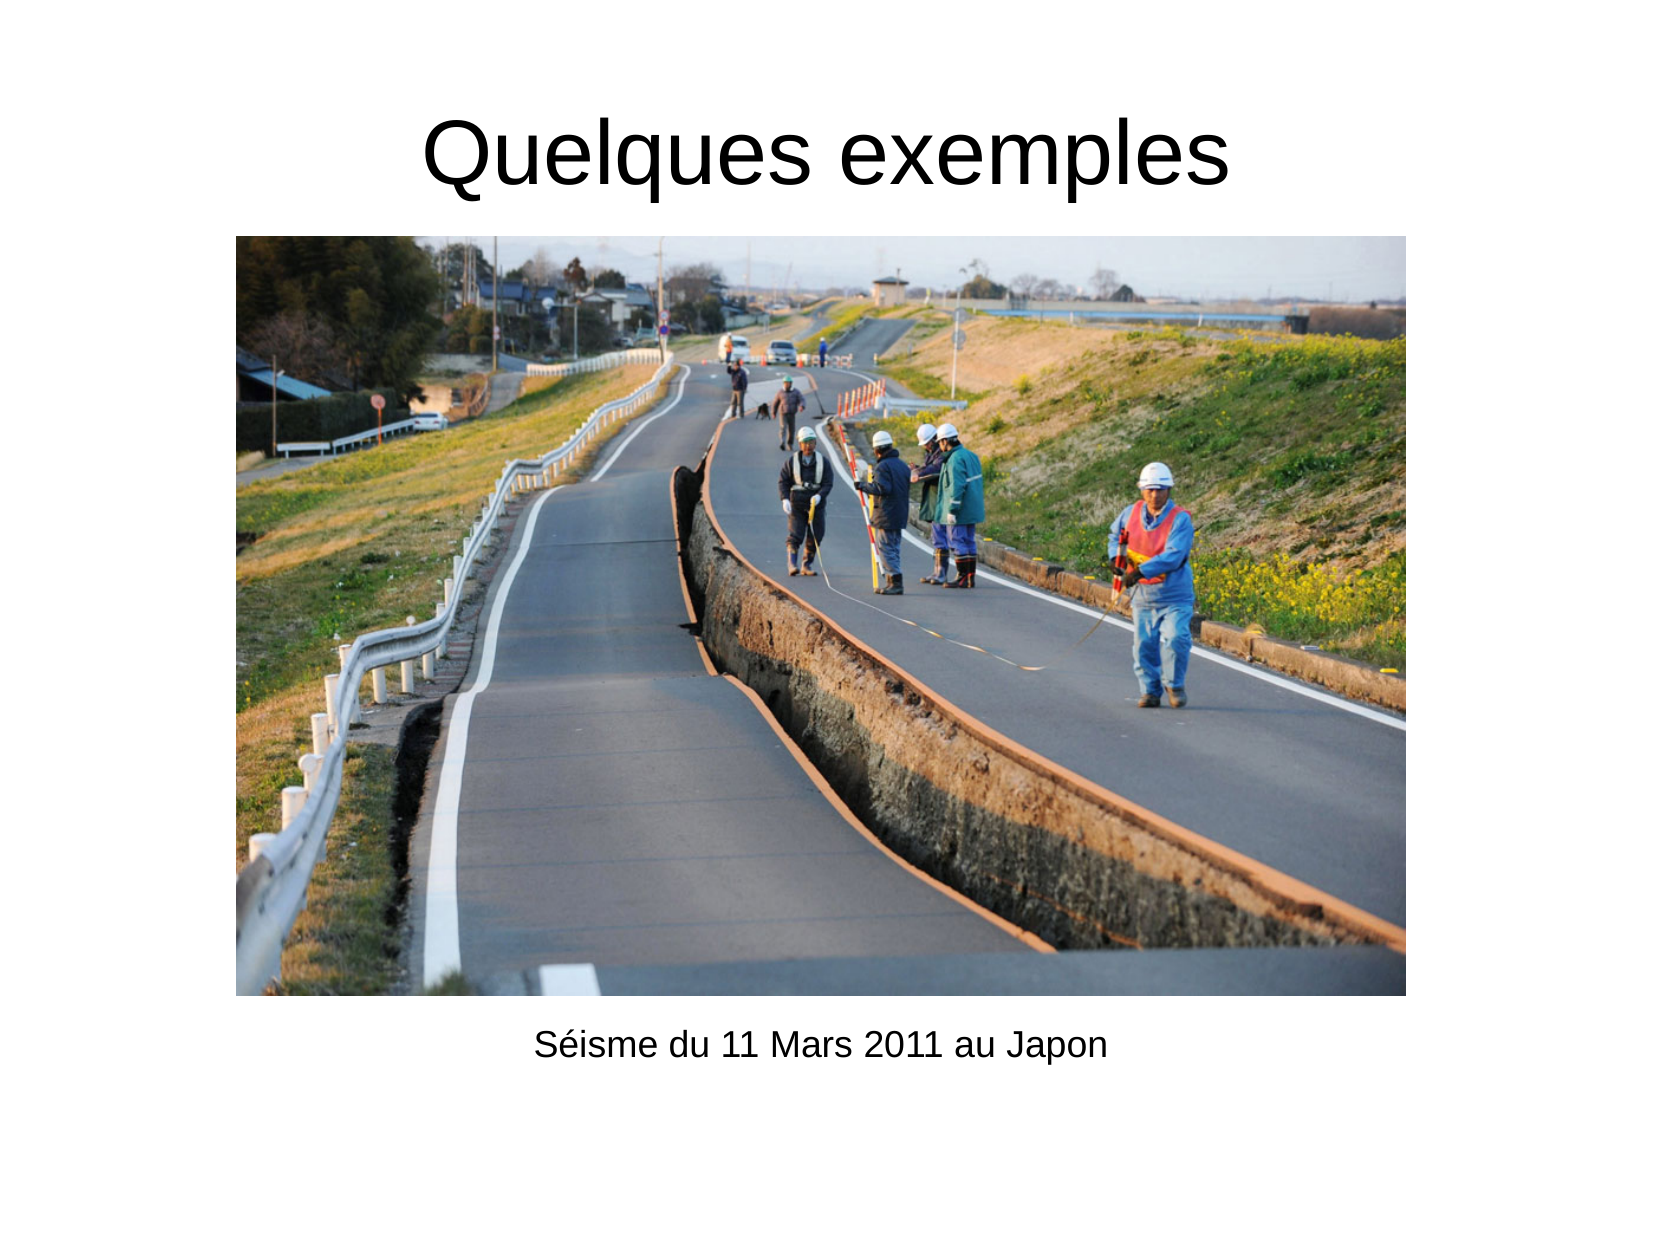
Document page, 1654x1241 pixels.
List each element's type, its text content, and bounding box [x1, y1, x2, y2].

title Quelques exemples [82, 49, 1571, 257]
text_box Séisme du 11 Mars 2011 au Japon [236, 1015, 1406, 1073]
picture [236, 236, 1406, 996]
